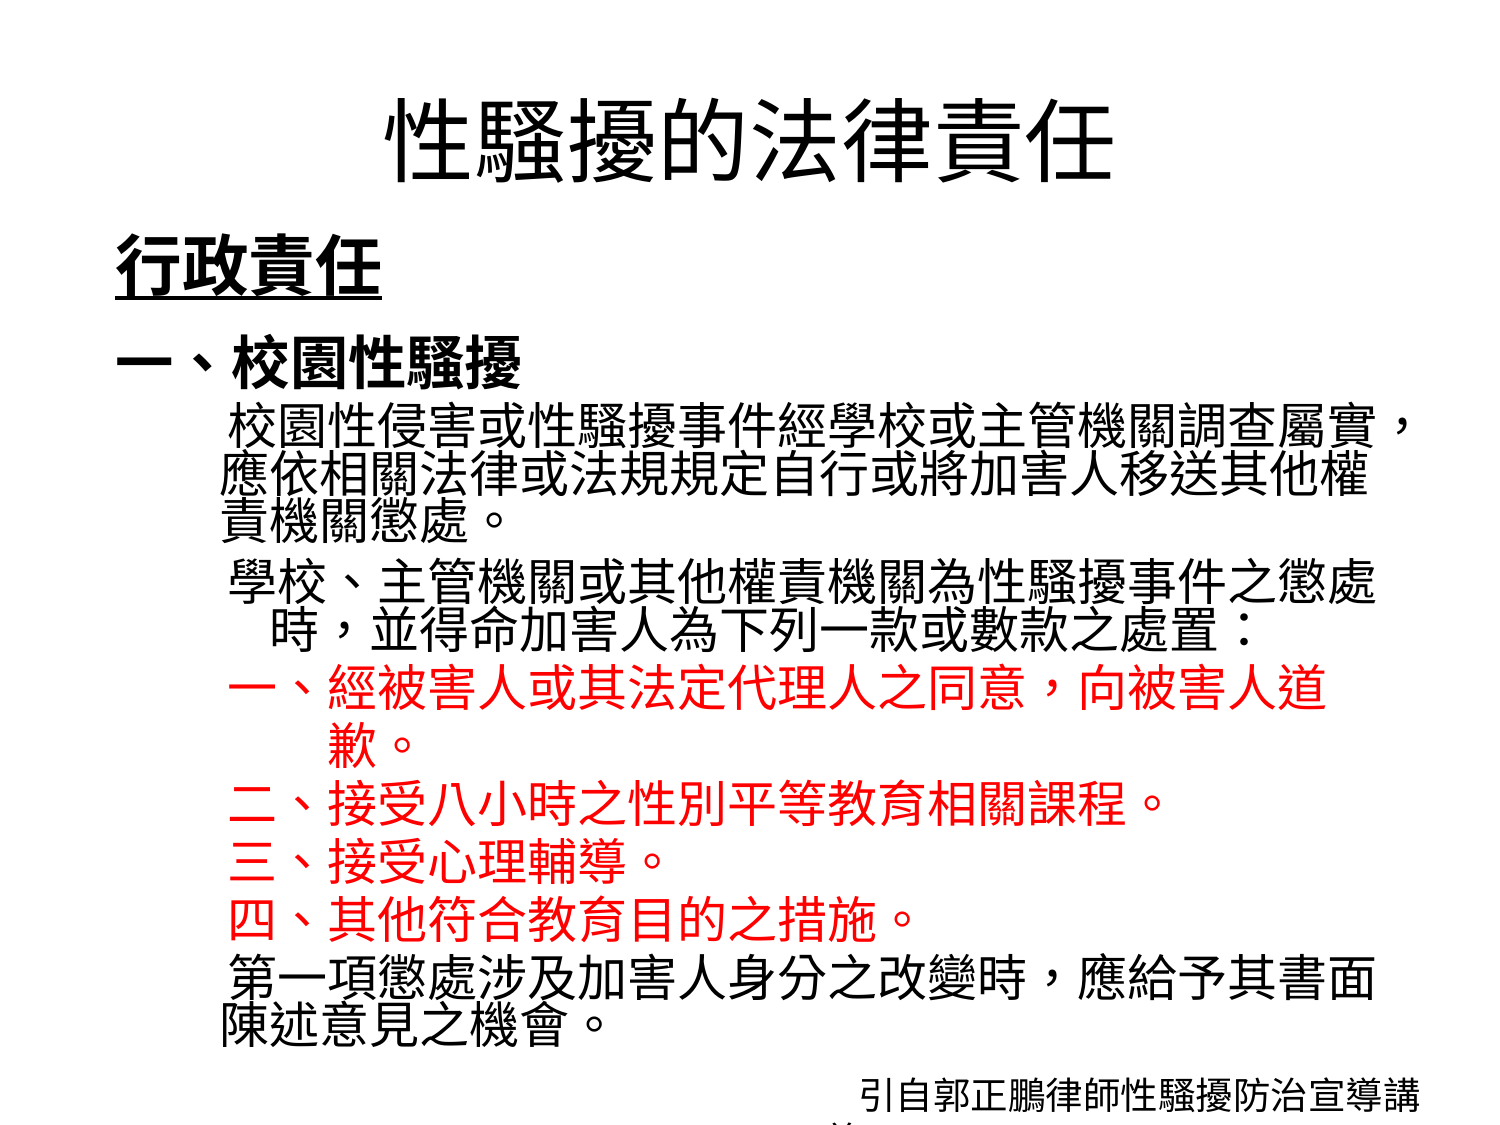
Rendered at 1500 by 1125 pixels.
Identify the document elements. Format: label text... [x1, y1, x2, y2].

list 行政責任 一、校園性騷擾 校園性侵害或性騷擾事件經學校或主管機關調查屬實，應依相關法律或法規規定自行或將加害人移送其他權責機關懲處。 學校、主管機關或其他權責機關為性騷擾事件之懲處 時，並得命加害人為下列一款或數款之處置： 一、經被害人或其法定代理人之同意，向被害人道 歉。 二、接受八小時之性別平等教育相關課程。 三、接受心理輔導。 四、其他符合教育目的之措施。 第一項懲處涉及加害人身分之改變時，應給予其書面陳述意見之機會。 [100, 231, 1413, 1094]
text_box 引自郭正鵬律師性騷擾防治宣導講義 [809, 1064, 1471, 1125]
title 性騷擾的法律責任 [75, 45, 1425, 233]
